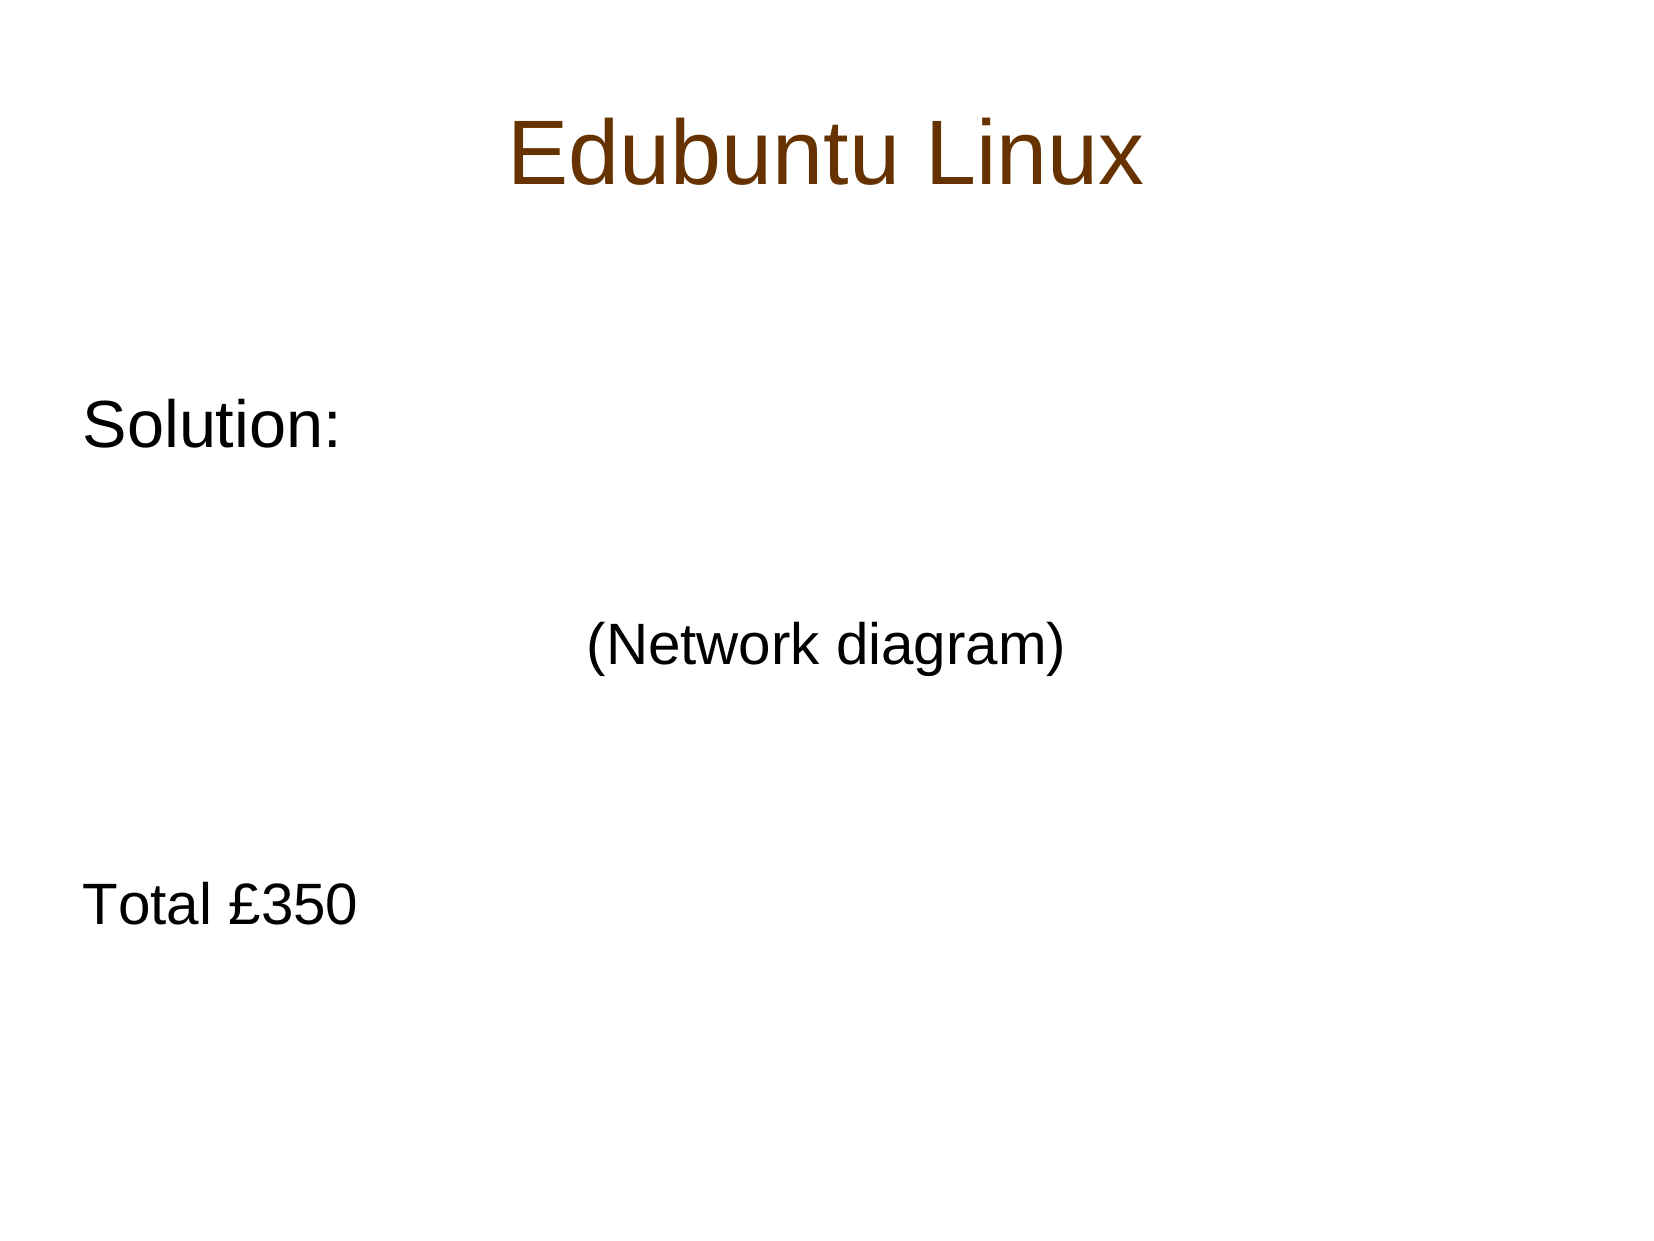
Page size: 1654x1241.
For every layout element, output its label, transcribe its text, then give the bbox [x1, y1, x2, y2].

title Edubuntu Linux [82, 49, 1571, 257]
subtitle Solution: (Network diagram) Total £350 [82, 290, 1571, 1109]
